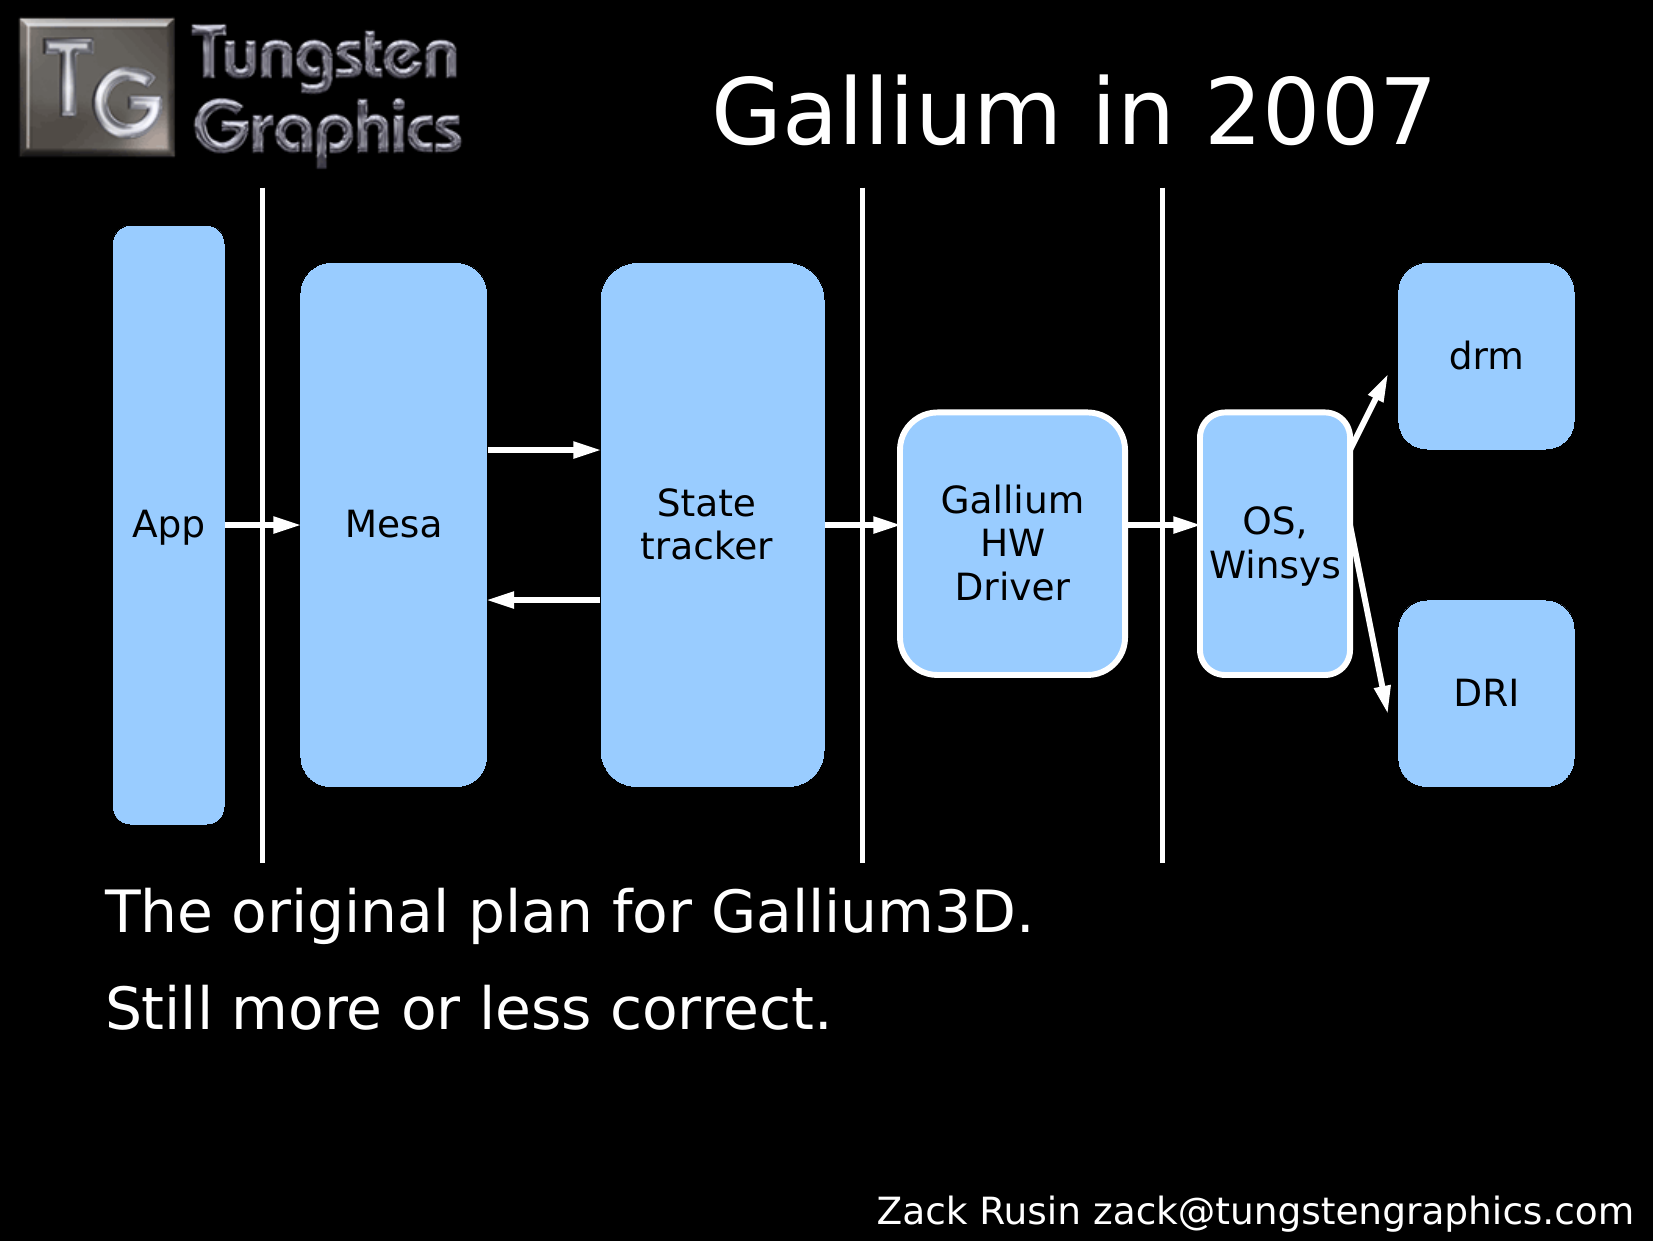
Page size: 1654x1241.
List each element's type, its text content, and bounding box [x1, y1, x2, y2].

text_box DRI [1397, 599, 1576, 788]
text_box State tracker [600, 262, 826, 788]
text_box App [112, 225, 226, 826]
text_box OS, Winsys [1200, 412, 1351, 676]
title Gallium in 2007 [567, 37, 1613, 188]
text_box Zack Rusin zack@tungstengraphics.com [787, 1182, 1651, 1241]
text_box Gallium HW Driver [900, 412, 1126, 676]
text_box Mesa [299, 262, 488, 788]
picture [0, 0, 555, 188]
text_box drm [1397, 262, 1576, 451]
list The original plan for Gallium3D. Still more or less correct. [87, 878, 1576, 1163]
